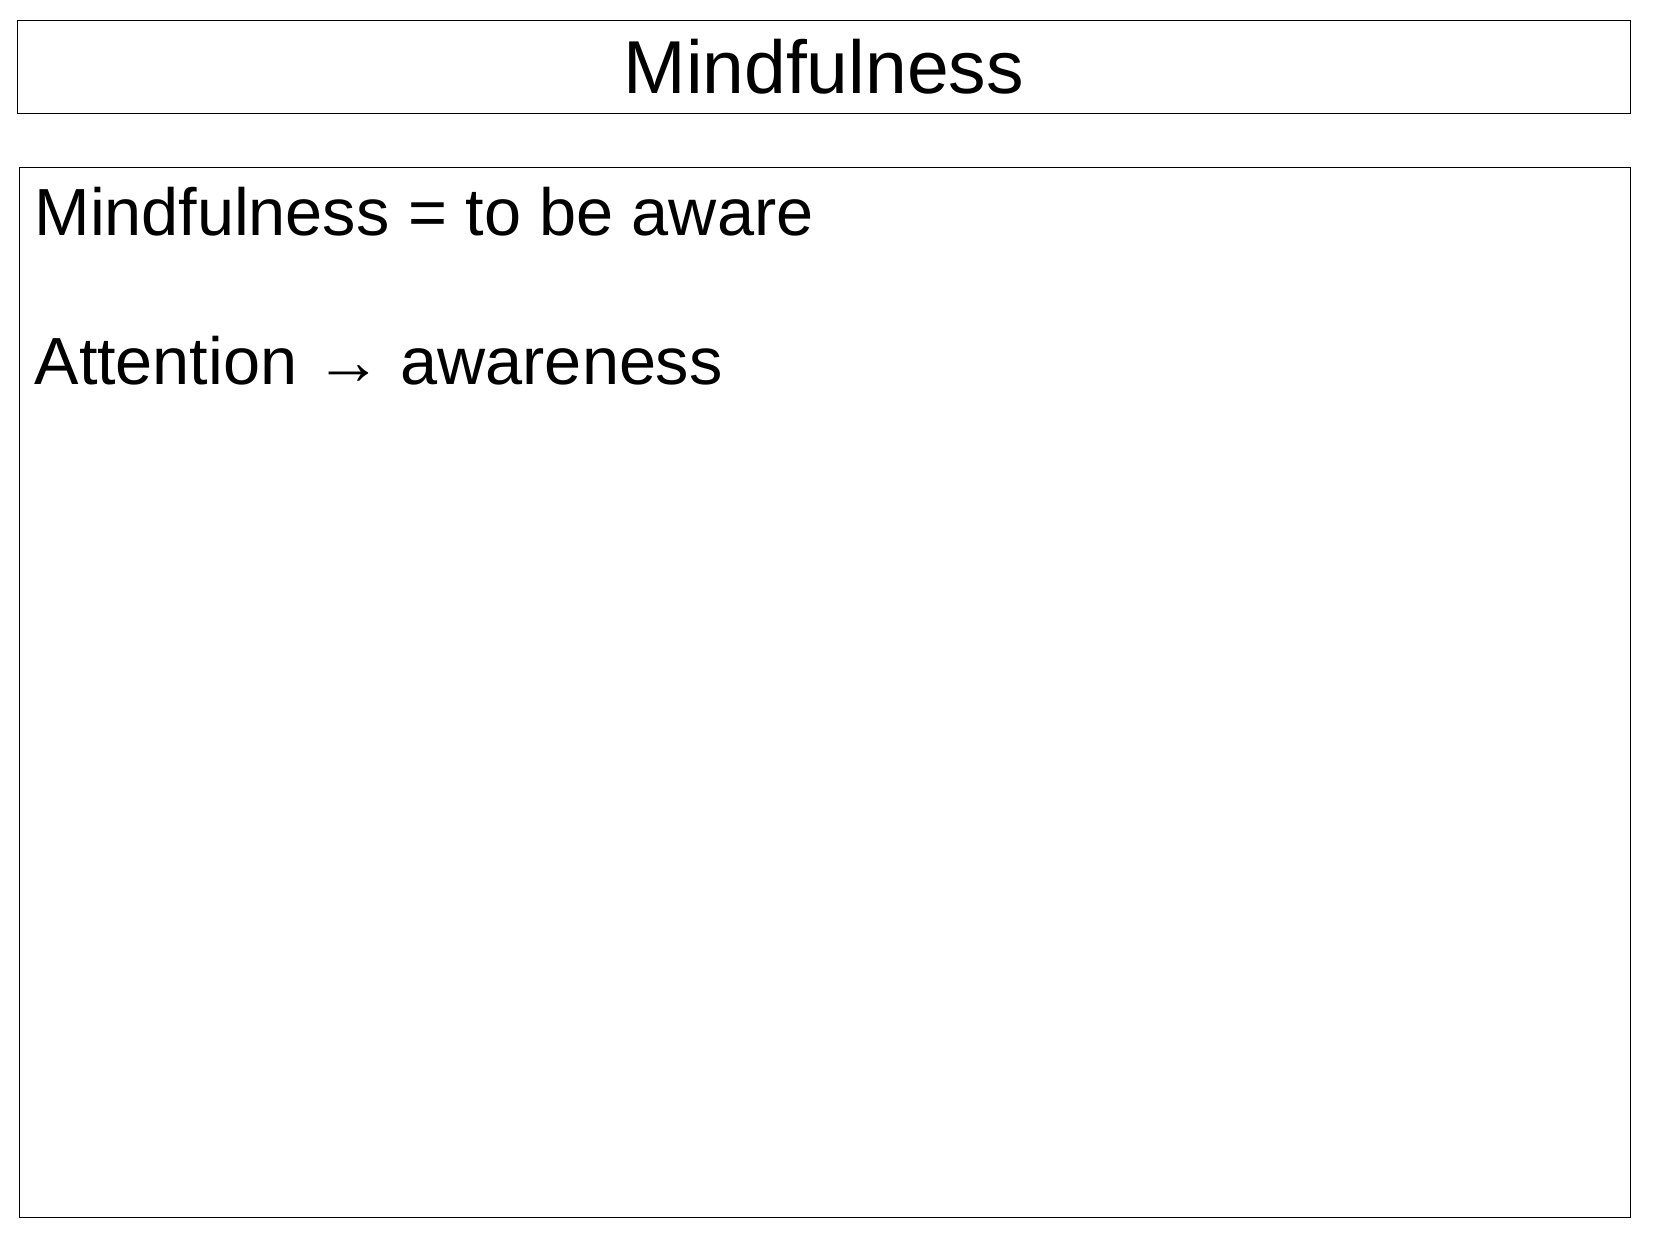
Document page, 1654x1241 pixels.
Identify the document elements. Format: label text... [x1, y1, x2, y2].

title Mindfulness [17, 20, 1631, 114]
text_box Mindfulness = to be aware Attention → awareness [19, 167, 1631, 1218]
